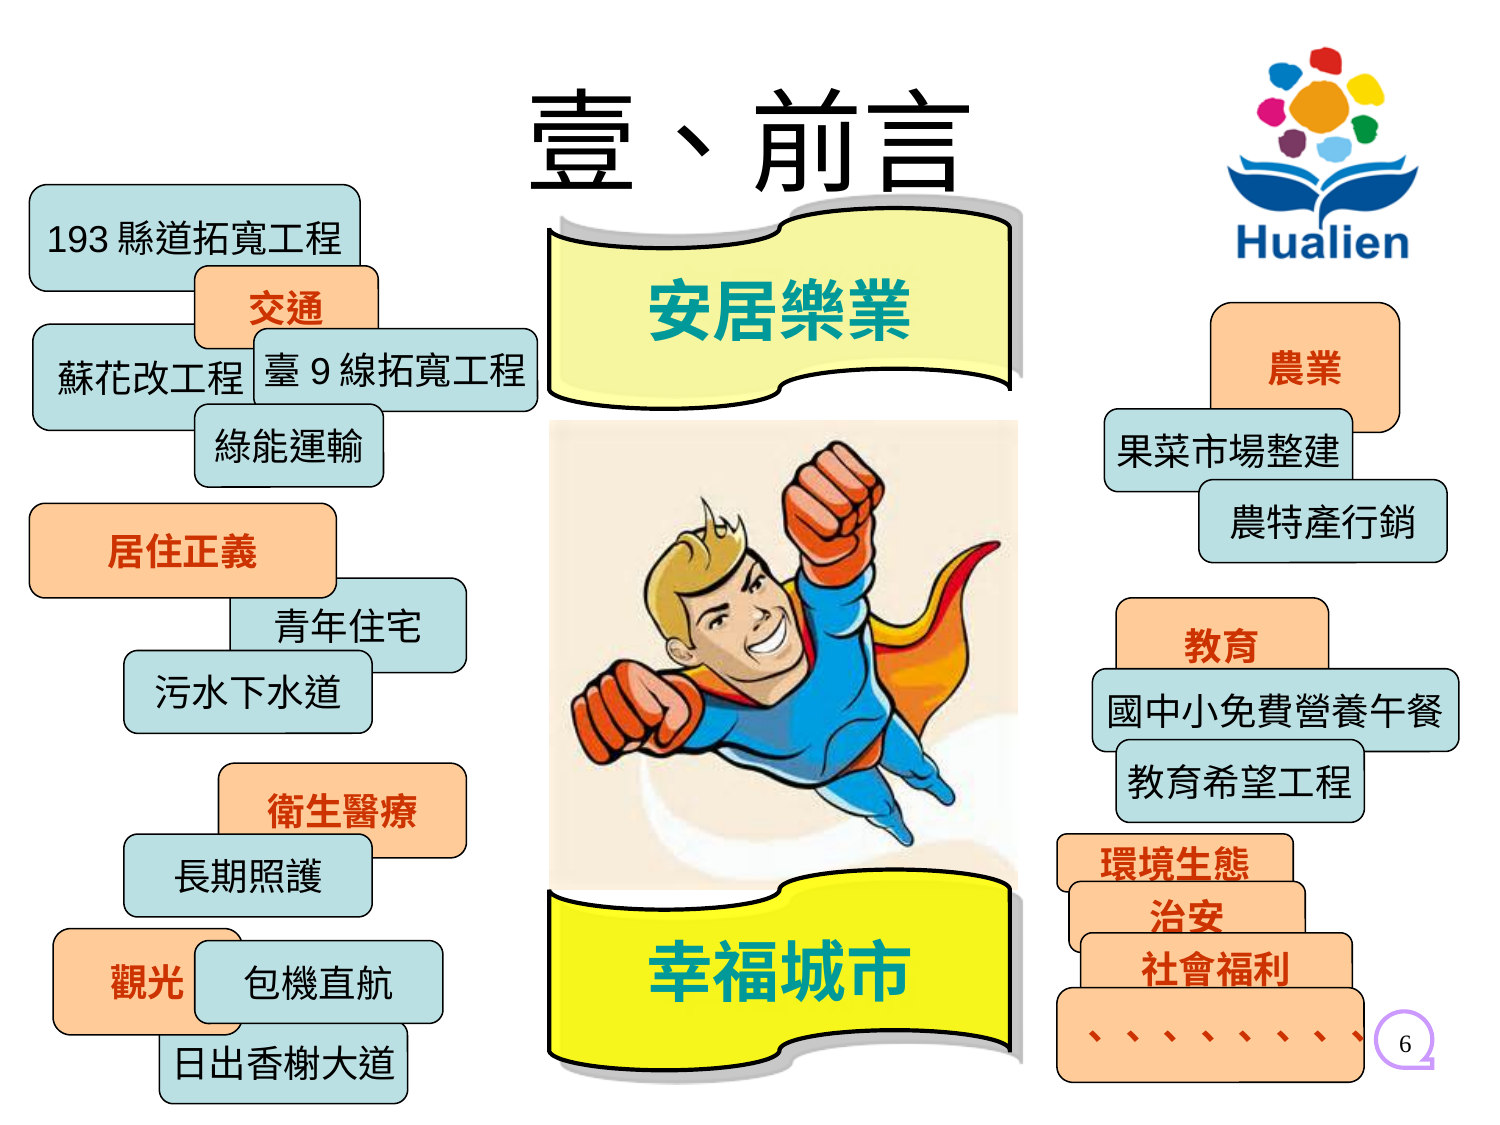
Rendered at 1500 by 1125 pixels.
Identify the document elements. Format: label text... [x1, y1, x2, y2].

title 壹、前言 [75, 45, 1222, 233]
text_box 教育希望工程 [1116, 739, 1365, 823]
text_box 治安 [1069, 881, 1306, 953]
text_box 青年住宅 [230, 578, 467, 673]
text_box 幸福城市 [549, 869, 1010, 1071]
picture [1222, 42, 1424, 264]
text_box 長期照護 [123, 834, 373, 917]
text_box 193縣道拓寬工程 [29, 184, 361, 292]
text_box 治安 [1167, 923, 1178, 929]
text_box 臺9線拓寬工程 [253, 328, 538, 412]
text_box 社會福利 [1080, 932, 1353, 988]
text_box 環境生態 [1057, 833, 1294, 892]
text_box 綠能運輸 [194, 404, 384, 488]
text_box 日出香榭大道 [159, 1024, 408, 1104]
text_box 、、、、、、、、 [1056, 987, 1365, 1083]
picture [549, 420, 1018, 890]
text_box 農業 [1210, 302, 1400, 433]
text_box 農特產行銷 [1198, 479, 1448, 563]
text_box 6 [1375, 1011, 1433, 1068]
text_box 交通 [194, 265, 379, 349]
text_box 蘇花改工程 [32, 324, 254, 431]
text_box 包機直航 [194, 940, 443, 1024]
text_box 安居樂業 [549, 208, 1010, 409]
text_box 觀光 [53, 928, 241, 1035]
text_box 國中小免費營養午餐 [1092, 668, 1459, 752]
text_box 衛生醫療 [218, 763, 467, 858]
text_box 環境生態 [1154, 872, 1165, 881]
text_box 居住正義 [29, 503, 337, 598]
text_box 污水下水道 [123, 650, 373, 734]
text_box 果菜市場整建 [1104, 408, 1353, 492]
text_box 治安 [1201, 918, 1210, 923]
text_box 環境生態 [1119, 871, 1133, 881]
text_box 教育 [1116, 597, 1329, 668]
